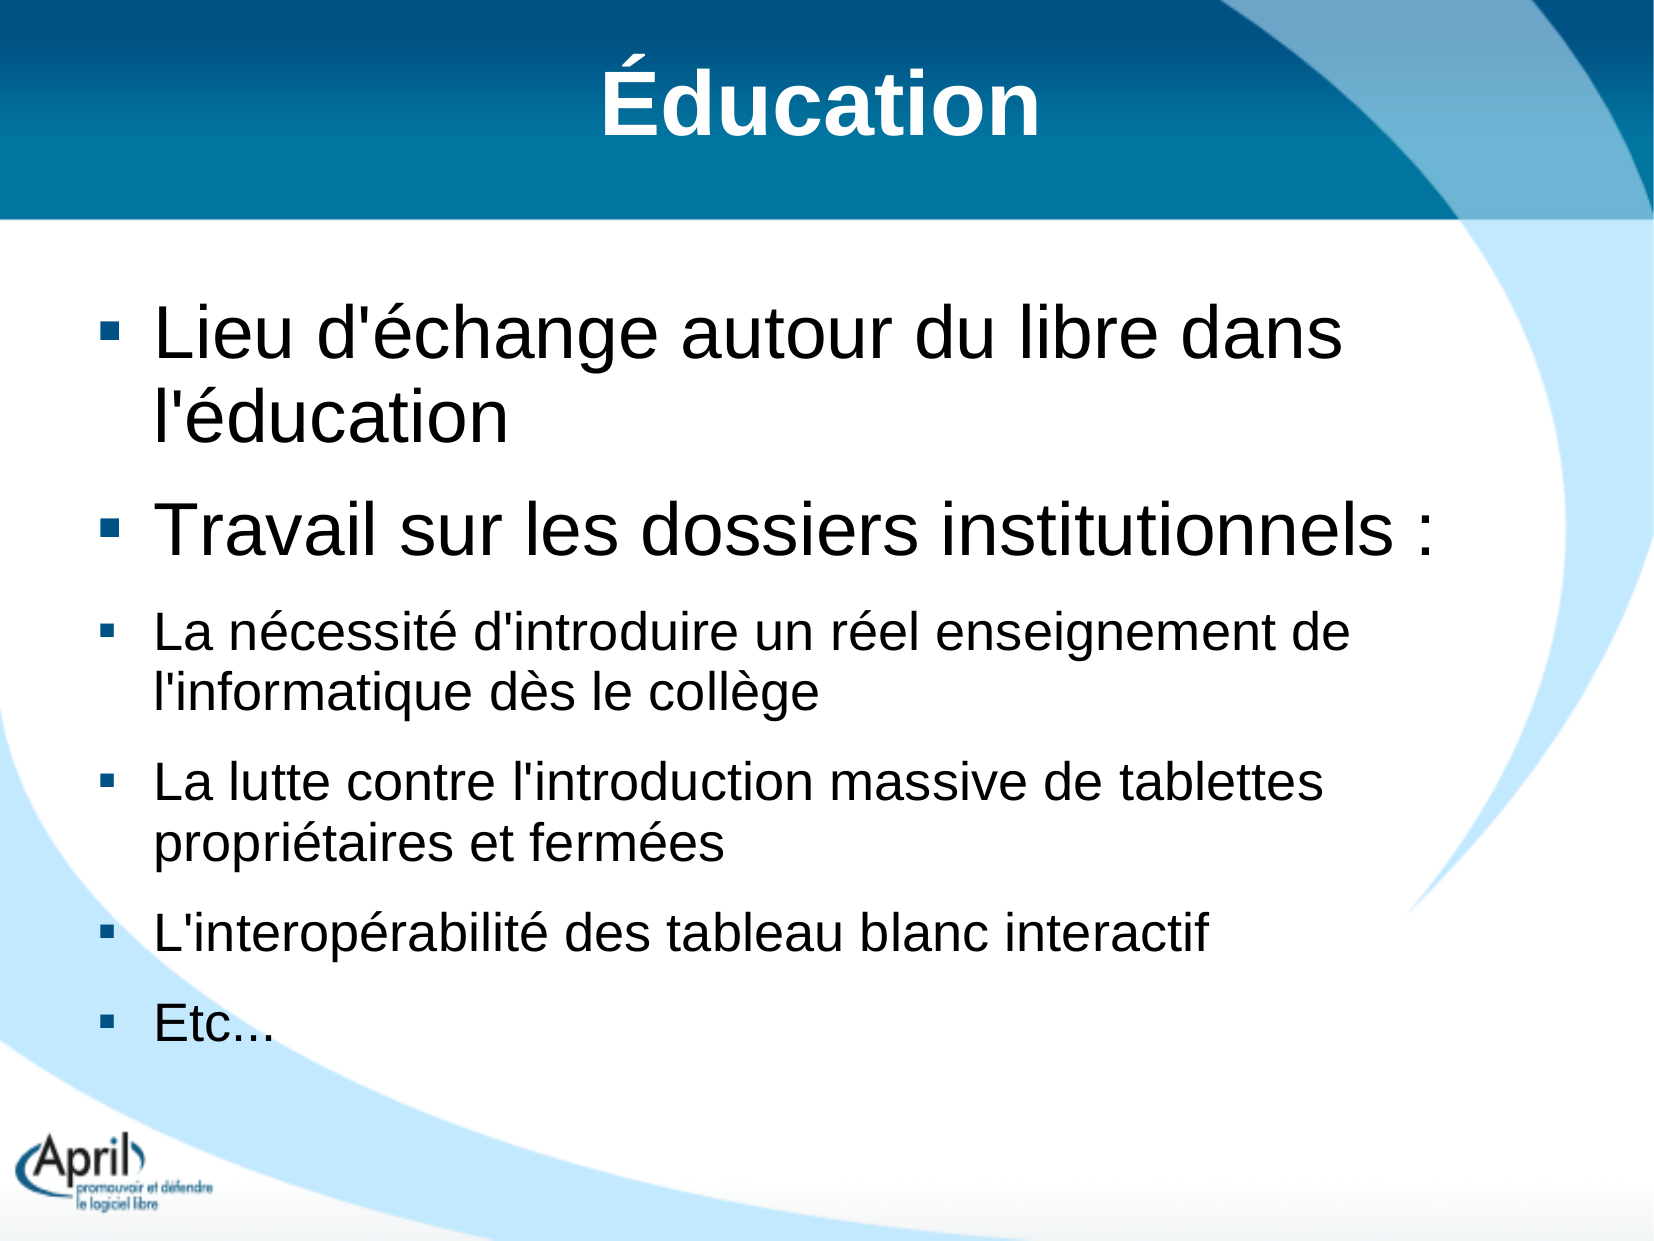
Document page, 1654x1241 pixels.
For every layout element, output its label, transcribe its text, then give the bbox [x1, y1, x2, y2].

title Éducation [76, 7, 1565, 200]
picture [0, 0, 1654, 1241]
list Lieu d'échange autour du libre dans l'éducation Travail sur les dossiers institutionnels : La nécessité d'introduire un réel enseignement de l'informatique dès le collège La lutte contre l'introduction massive de tablettes propriétaires et fermées L'interopérabilité des tableau blanc interactif Etc... [82, 290, 1571, 1094]
